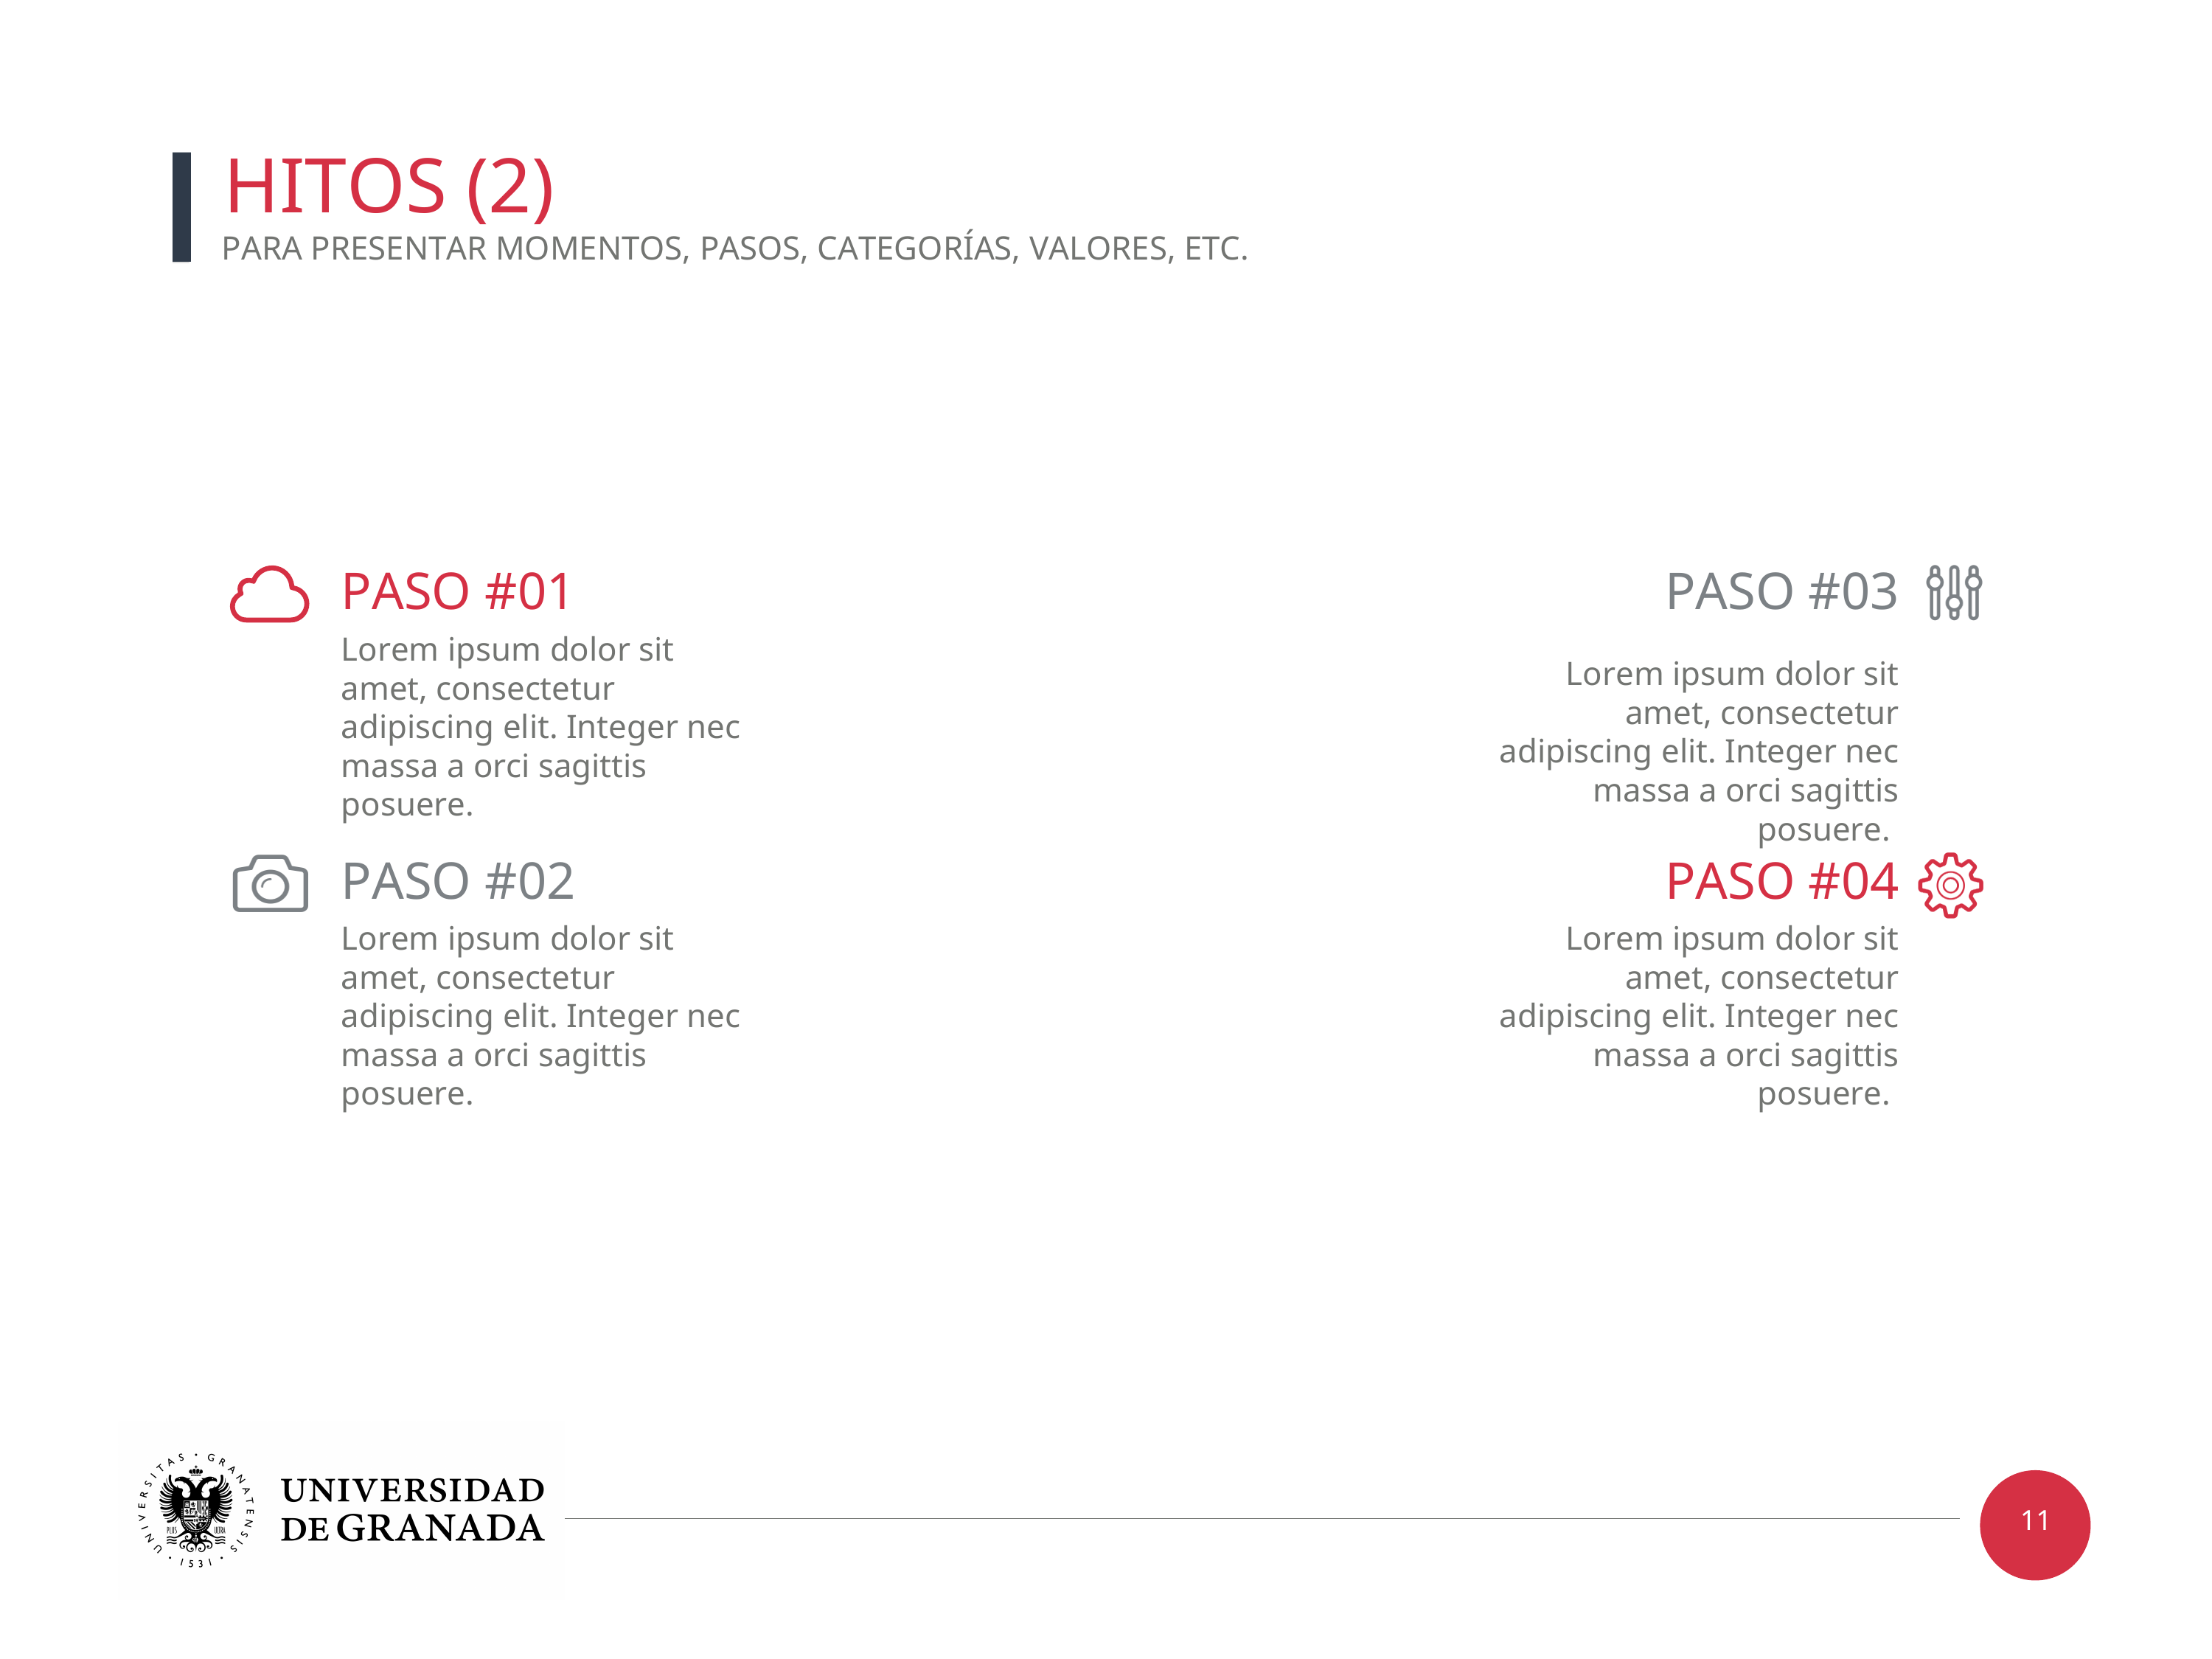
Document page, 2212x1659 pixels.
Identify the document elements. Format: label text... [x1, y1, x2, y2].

text_box Lorem ipsum dolor sit amet, consectetur adipiscing elit. Integer nec massa a orci sagittis posuere. [1467, 647, 1910, 842]
text_box Lorem ipsum dolor sit amet, consectetur adipiscing elit. Integer nec massa a orci sagittis posuere. [330, 623, 773, 829]
picture [232, 854, 309, 914]
text_box Lorem ipsum dolor sit amet, consectetur adipiscing elit. Integer nec massa a orci sagittis posuere. [1467, 912, 1910, 1118]
text_box HITOS (2) [212, 131, 2063, 234]
picture [118, 1421, 565, 1600]
picture [1918, 852, 1984, 919]
text_box PASO #03 [1467, 553, 1910, 626]
picture [1926, 564, 1983, 621]
text_box PASO #04 [1467, 842, 1910, 912]
text_box Lorem ipsum dolor sit amet, consectetur adipiscing elit. Integer nec massa a orci sagittis posuere. [330, 912, 773, 1118]
text_box [173, 152, 191, 262]
text_box [229, 565, 310, 623]
text_box PASO #02 [330, 842, 773, 912]
text_box PARA PRESENTAR MOMENTOS, PASOS, CATEGORÍAS, VALORES, ETC. [210, 222, 2061, 273]
text_box PASO #01 [330, 553, 773, 623]
